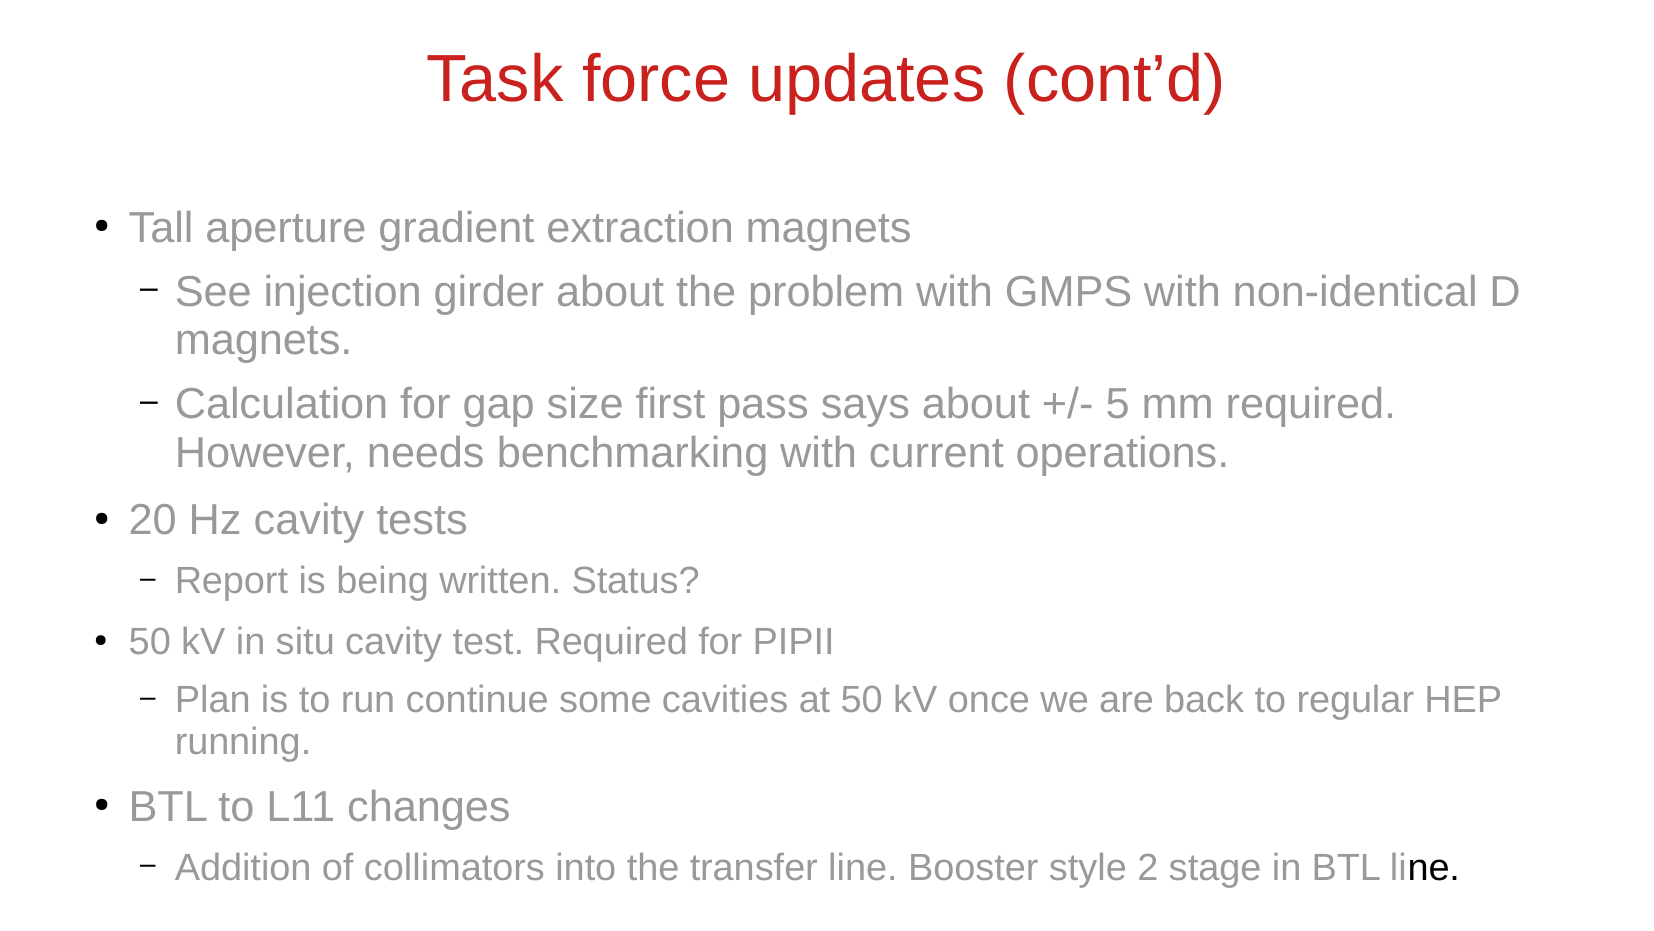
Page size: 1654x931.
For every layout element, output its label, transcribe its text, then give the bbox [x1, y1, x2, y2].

title Task force updates (cont’d) [82, 37, 1571, 121]
list Tall aperture gradient extraction magnets See injection girder about the problem with GMPS with non-identical D magnets. Calculation for gap size first pass says about +/- 5 mm required. However, needs benchmarking with current operations. 20 Hz cavity tests Report is being written. Status? 50 kV in situ cavity test. Required for PIPII Plan is to run continue some cavities at 50 kV once we are back to regular HEP running. BTL to L11 changes Addition of collimators into the transfer line. Booster style 2 stage in BTL line. [82, 135, 1571, 893]
